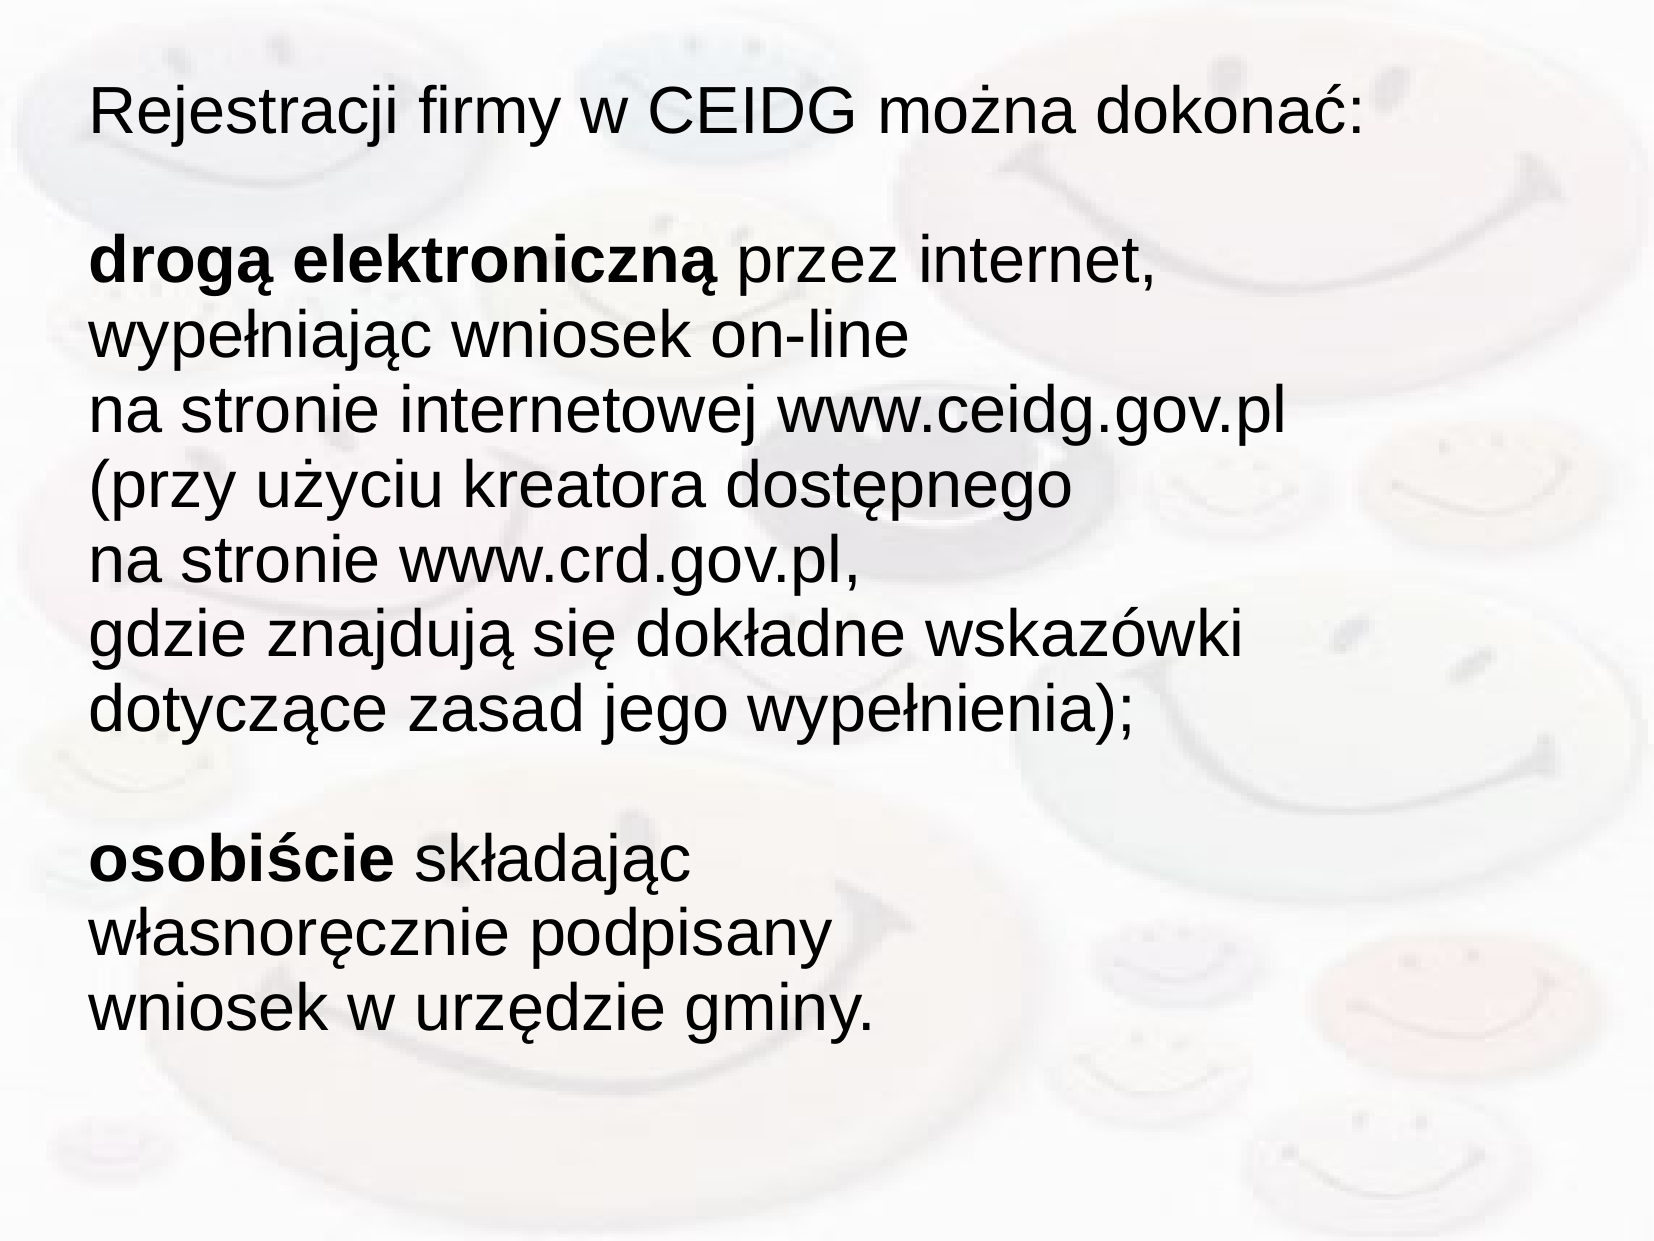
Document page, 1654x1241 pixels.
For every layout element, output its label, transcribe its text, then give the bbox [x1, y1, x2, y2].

subtitle Rejestracji firmy w CEIDG można dokonać: drogą elektroniczną przez internet, wypełniając wniosek on-line na stronie internetowej www.ceidg.gov.pl (przy użyciu kreatora dostępnego na stronie www.crd.gov.pl, gdzie znajdują się dokładne wskazówki dotyczące zasad jego wypełnienia); osobiście składając własnoręcznie podpisany wniosek w urzędzie gminy. [88, 72, 1577, 1120]
picture [0, 0, 1654, 1241]
